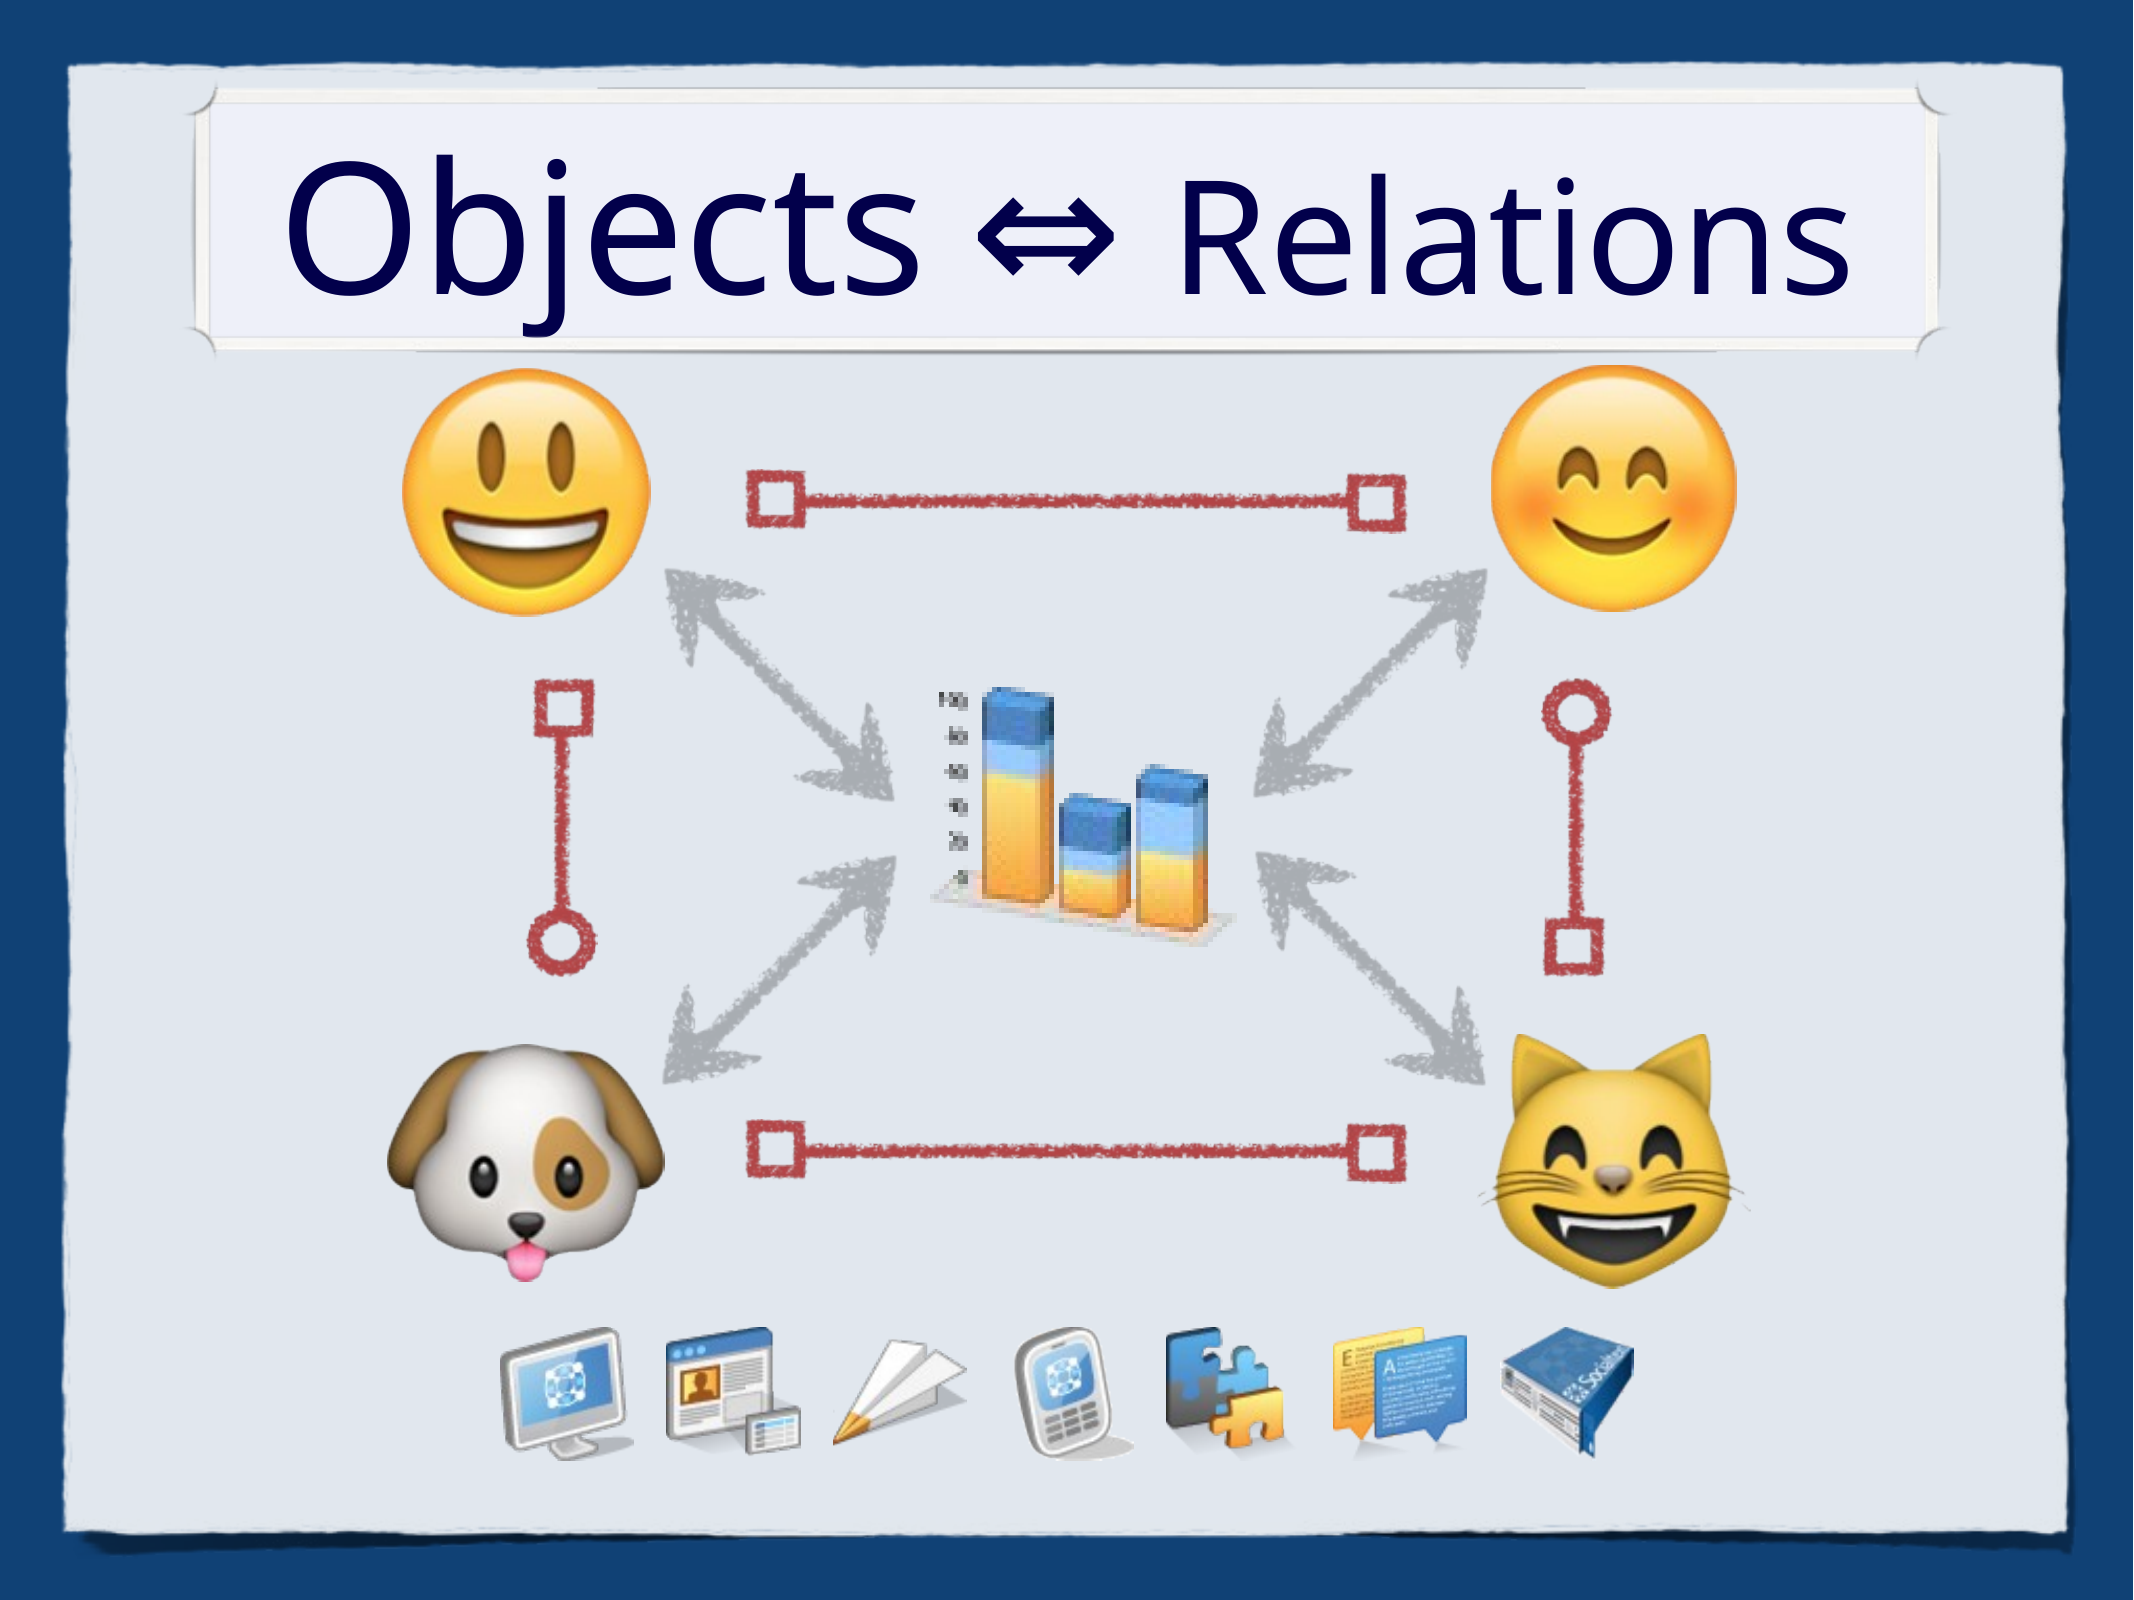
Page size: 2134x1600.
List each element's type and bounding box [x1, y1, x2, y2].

picture [54, 52, 2078, 1559]
